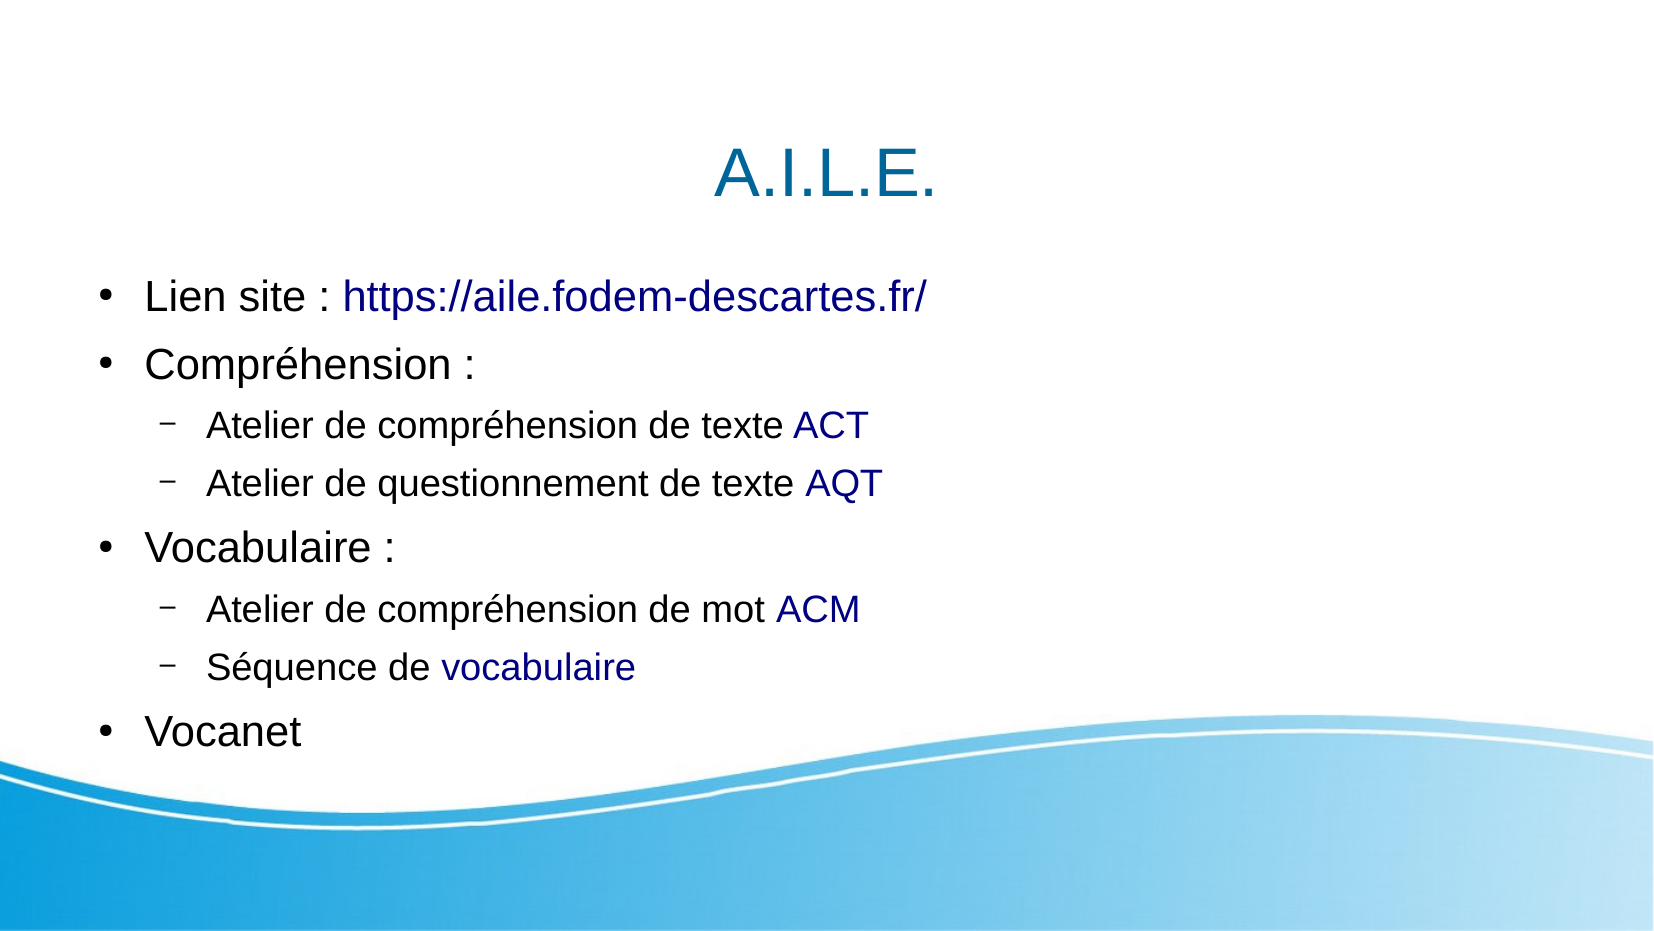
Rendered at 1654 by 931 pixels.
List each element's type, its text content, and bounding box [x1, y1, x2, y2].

picture [0, 714, 1654, 931]
title A.I.L.E. [82, 94, 1571, 250]
list Lien site : https://aile.fodem-descartes.fr/ Compréhension : Atelier de compréhension de texte ACT Atelier de questionnement de texte AQT Vocabulaire : Atelier de compréhension de mot ACM Séquence de vocabulaire Vocanet [82, 271, 1571, 758]
